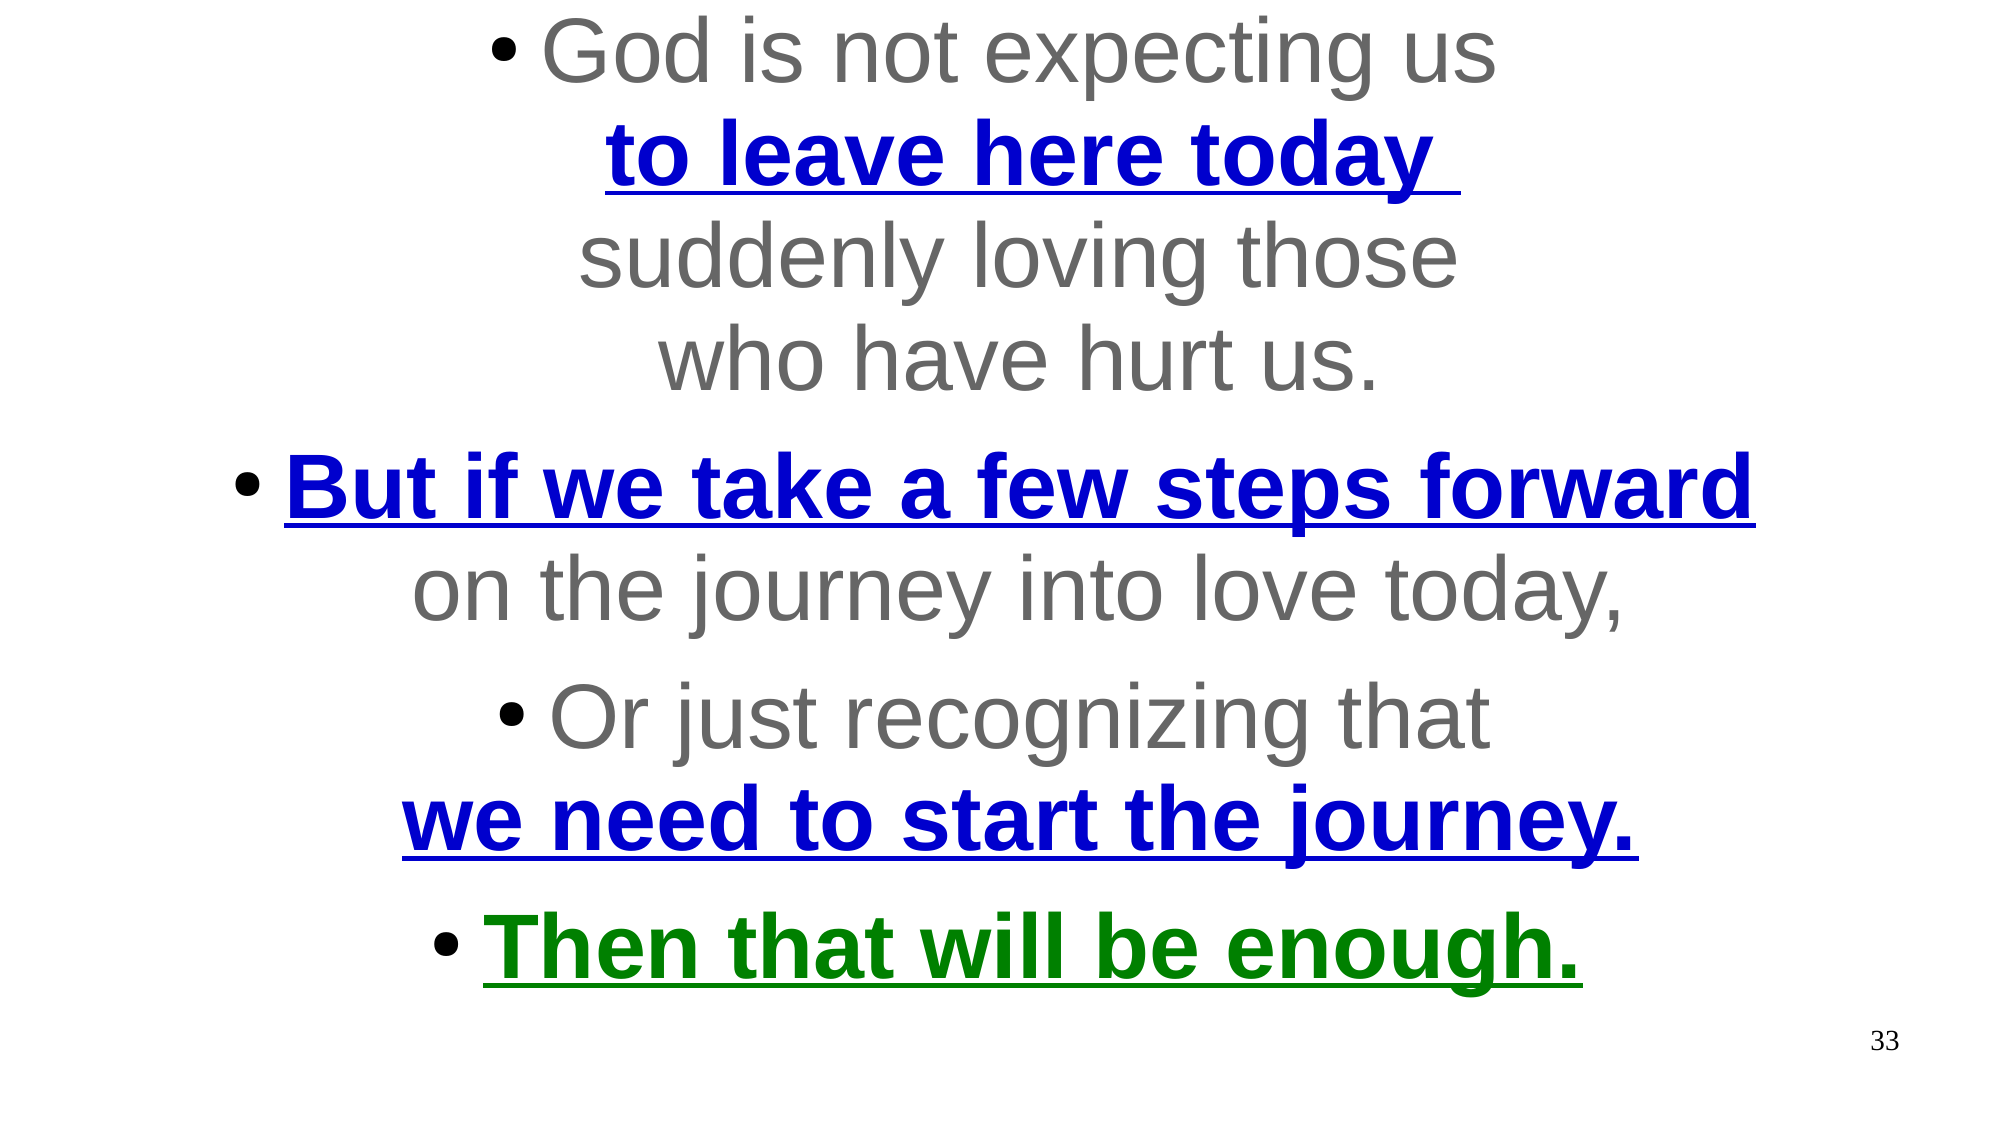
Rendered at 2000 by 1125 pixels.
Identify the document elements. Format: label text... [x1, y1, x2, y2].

list God is not expecting us to leave here today suddenly loving those who have hurt us. But if we take a few steps forward on the journey into love today, Or just recognizing that we need to start the journey. Then that will be enough. [0, 0, 1996, 1123]
